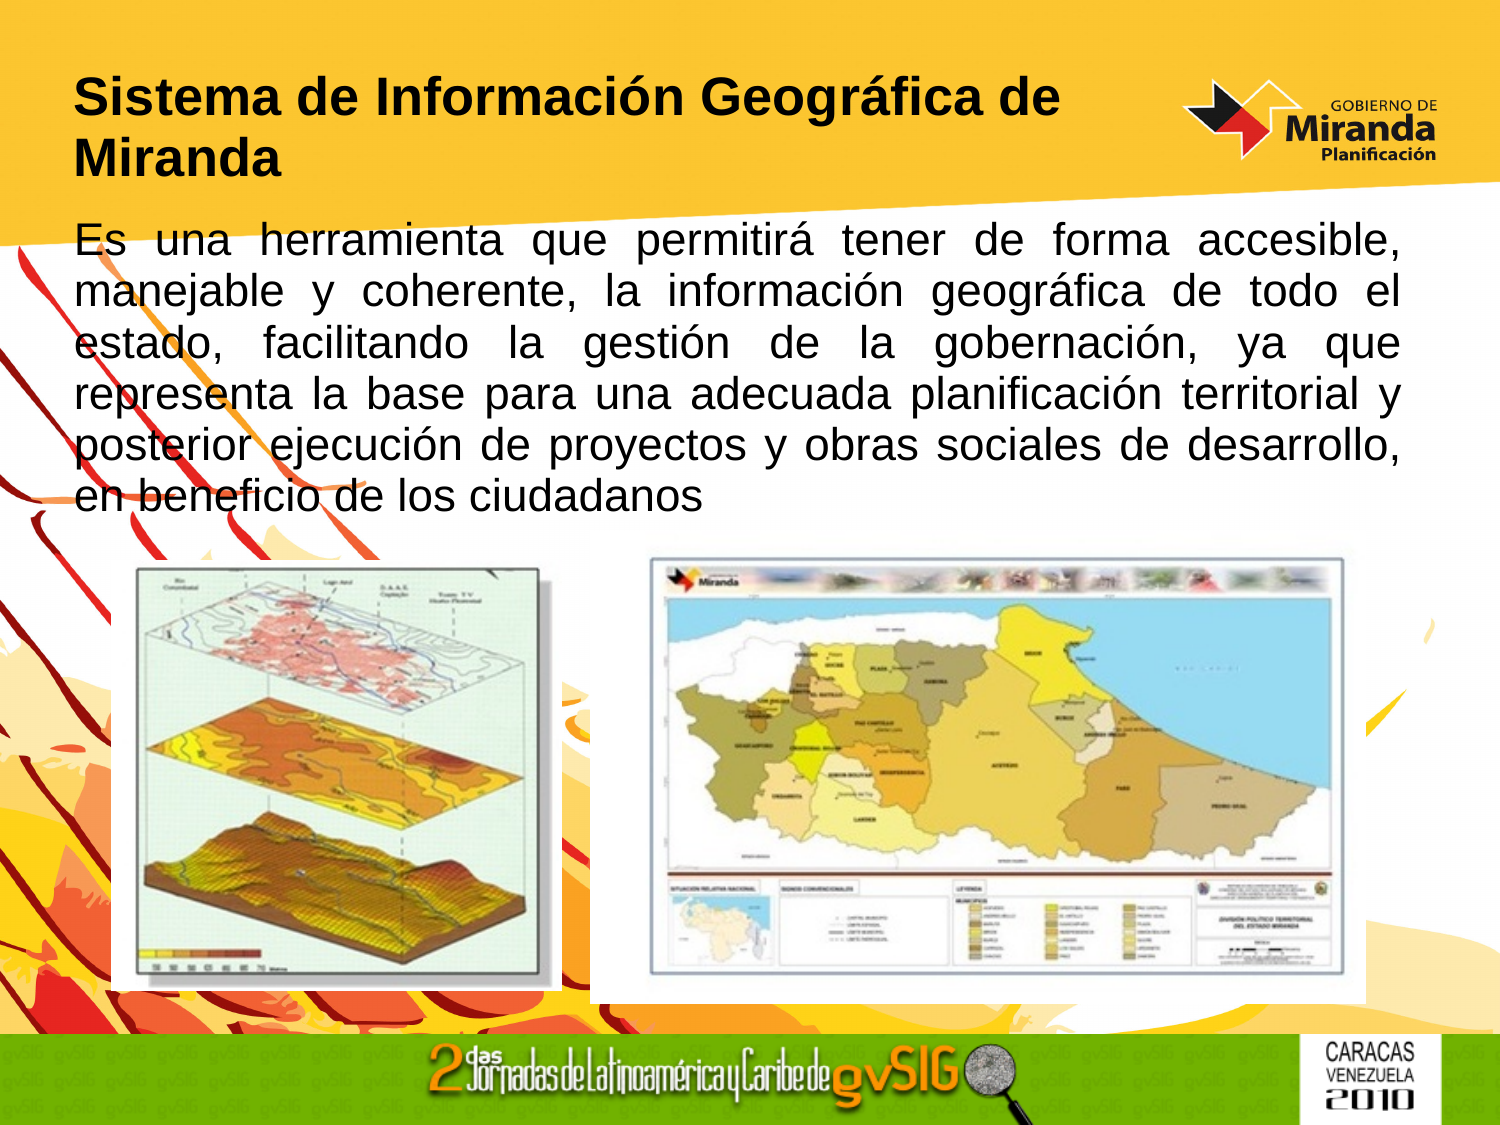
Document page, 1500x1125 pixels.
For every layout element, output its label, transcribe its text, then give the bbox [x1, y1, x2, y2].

picture [0, 0, 1500, 1125]
text_box Sistema de Información Geográfica de Miranda [59, 59, 1093, 195]
text_box Es una herramienta que permitirá tener de forma accesible, manejable y coherente, la información geográfica de todo el estado, facilitando la gestión de la gobernación, ya que representa la base para una adecuada planificación territorial y posterior ejecución de proyectos y obras sociales de desarrollo, en beneficio de los ciudadanos [59, 206, 1418, 680]
